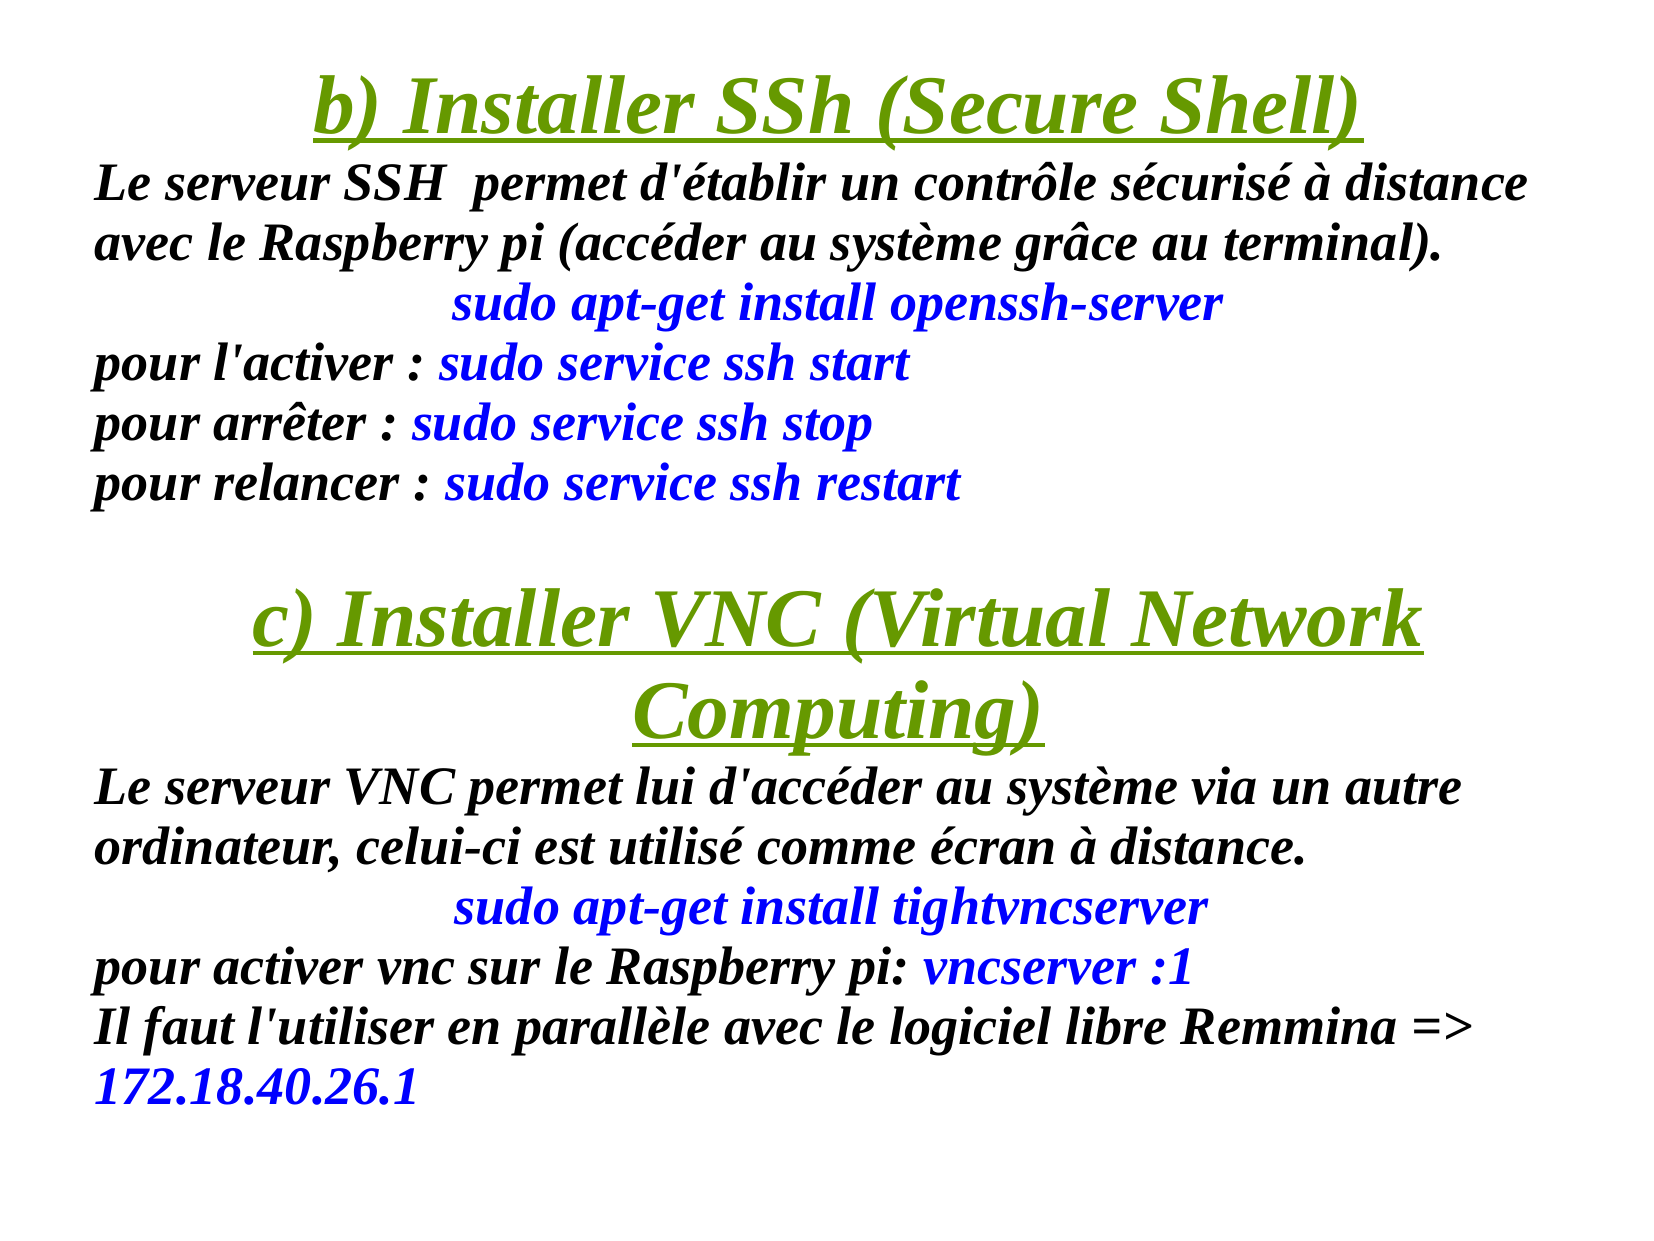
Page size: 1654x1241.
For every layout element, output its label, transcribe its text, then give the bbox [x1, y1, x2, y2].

subtitle b) Installer SSh (Secure Shell) Le serveur SSH permet d'établir un contrôle sécurisé à distance avec le Raspberry pi (accéder au système grâce au terminal). sudo apt-get install openssh-server pour l'activer : sudo service ssh start pour arrêter : sudo service ssh stop pour relancer : sudo service ssh restart c) Installer VNC (Virtual Network Computing) Le serveur VNC permet lui d'accéder au système via un autre ordinateur, celui-ci est utilisé comme écran à distance. sudo apt-get install tightvncserver pour activer vnc sur le Raspberry pi: vncserver :1 Il faut l'utiliser en parallèle avec le logiciel libre Remmina => 172.18.40.26.1 [94, 57, 1583, 1193]
